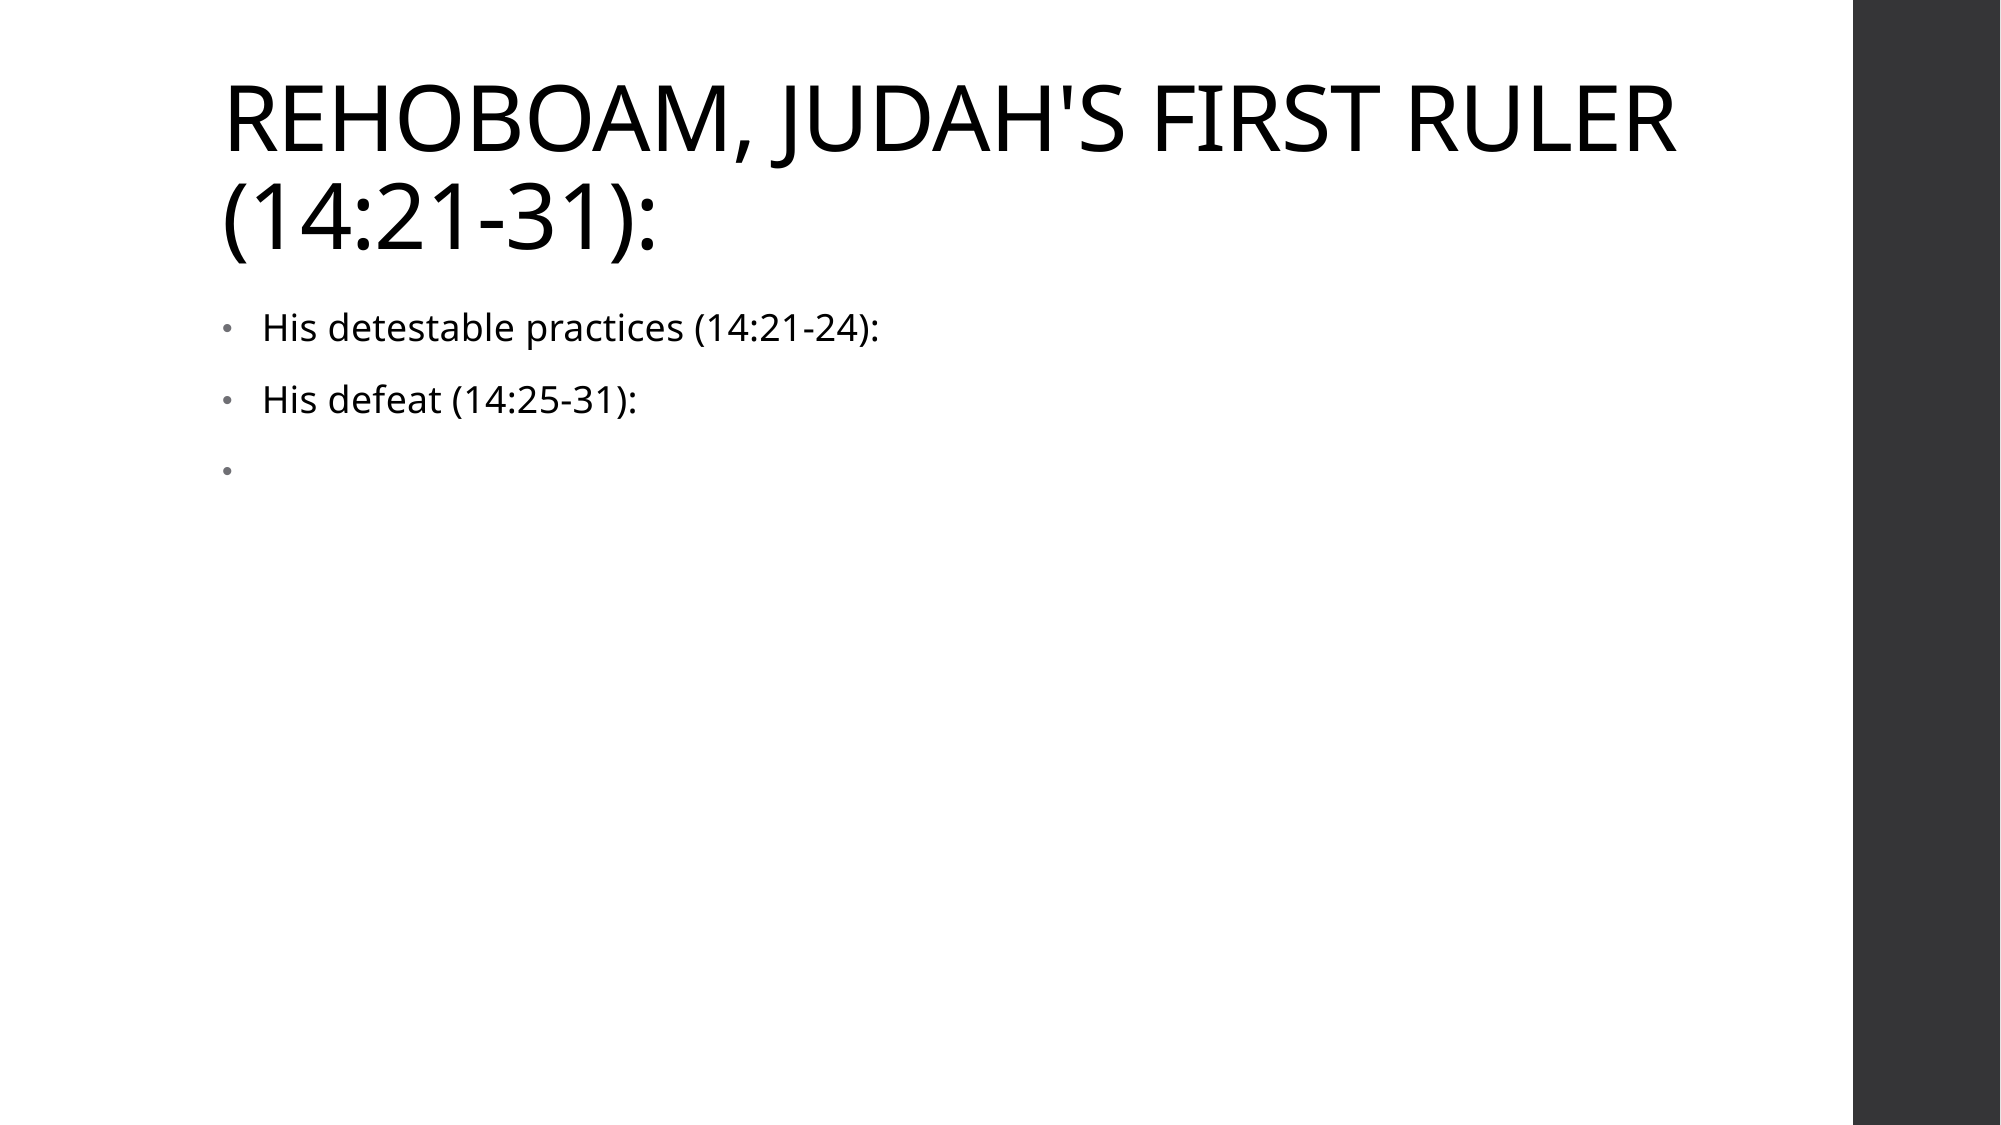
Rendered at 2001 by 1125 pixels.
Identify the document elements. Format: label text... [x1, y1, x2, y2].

title REHOBOAM, JUDAH'S FIRST RULER (14:21-31): [206, 60, 1797, 278]
list His detestable practices (14:21-24): His defeat (14:25-31): [206, 299, 1617, 1014]
